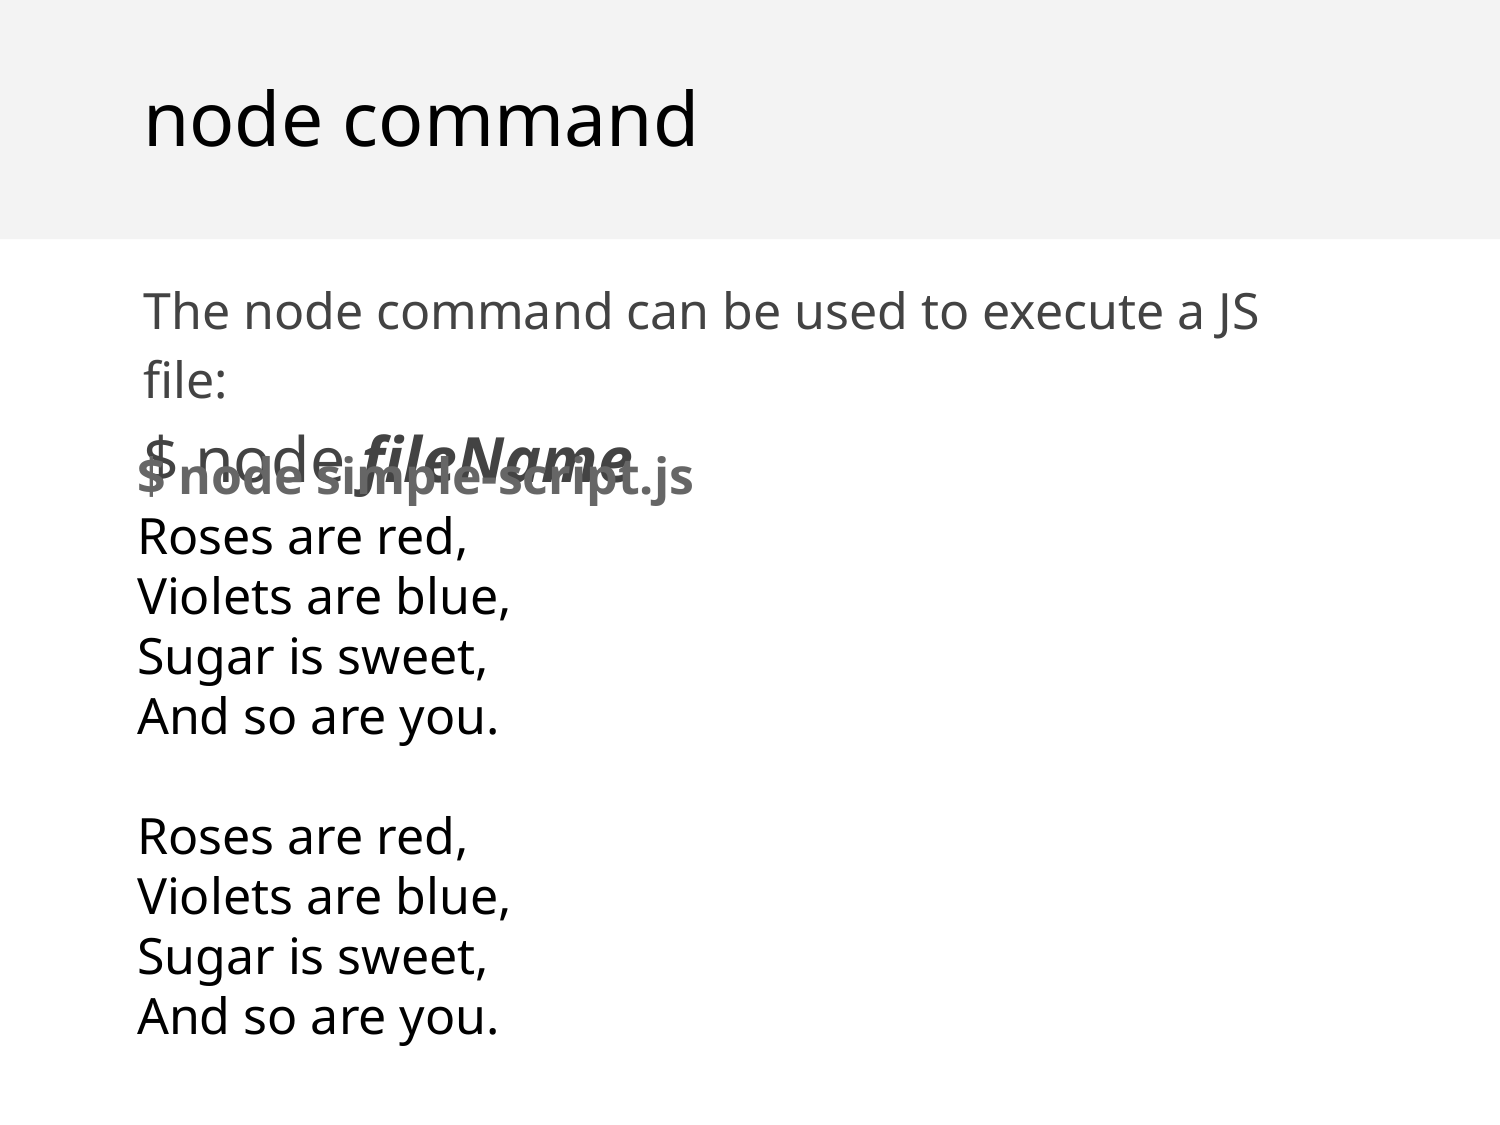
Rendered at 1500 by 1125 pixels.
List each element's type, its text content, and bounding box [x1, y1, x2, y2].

title node command [128, 56, 1372, 183]
list The node command can be used to execute a JS file: $ node fileName [128, 255, 1372, 438]
text_box $ node simple-script.js Roses are red, Violets are blue, Sugar is sweet, And so are you. Roses are red, Violets are blue, Sugar is sweet, And so are you. [122, 429, 1327, 976]
